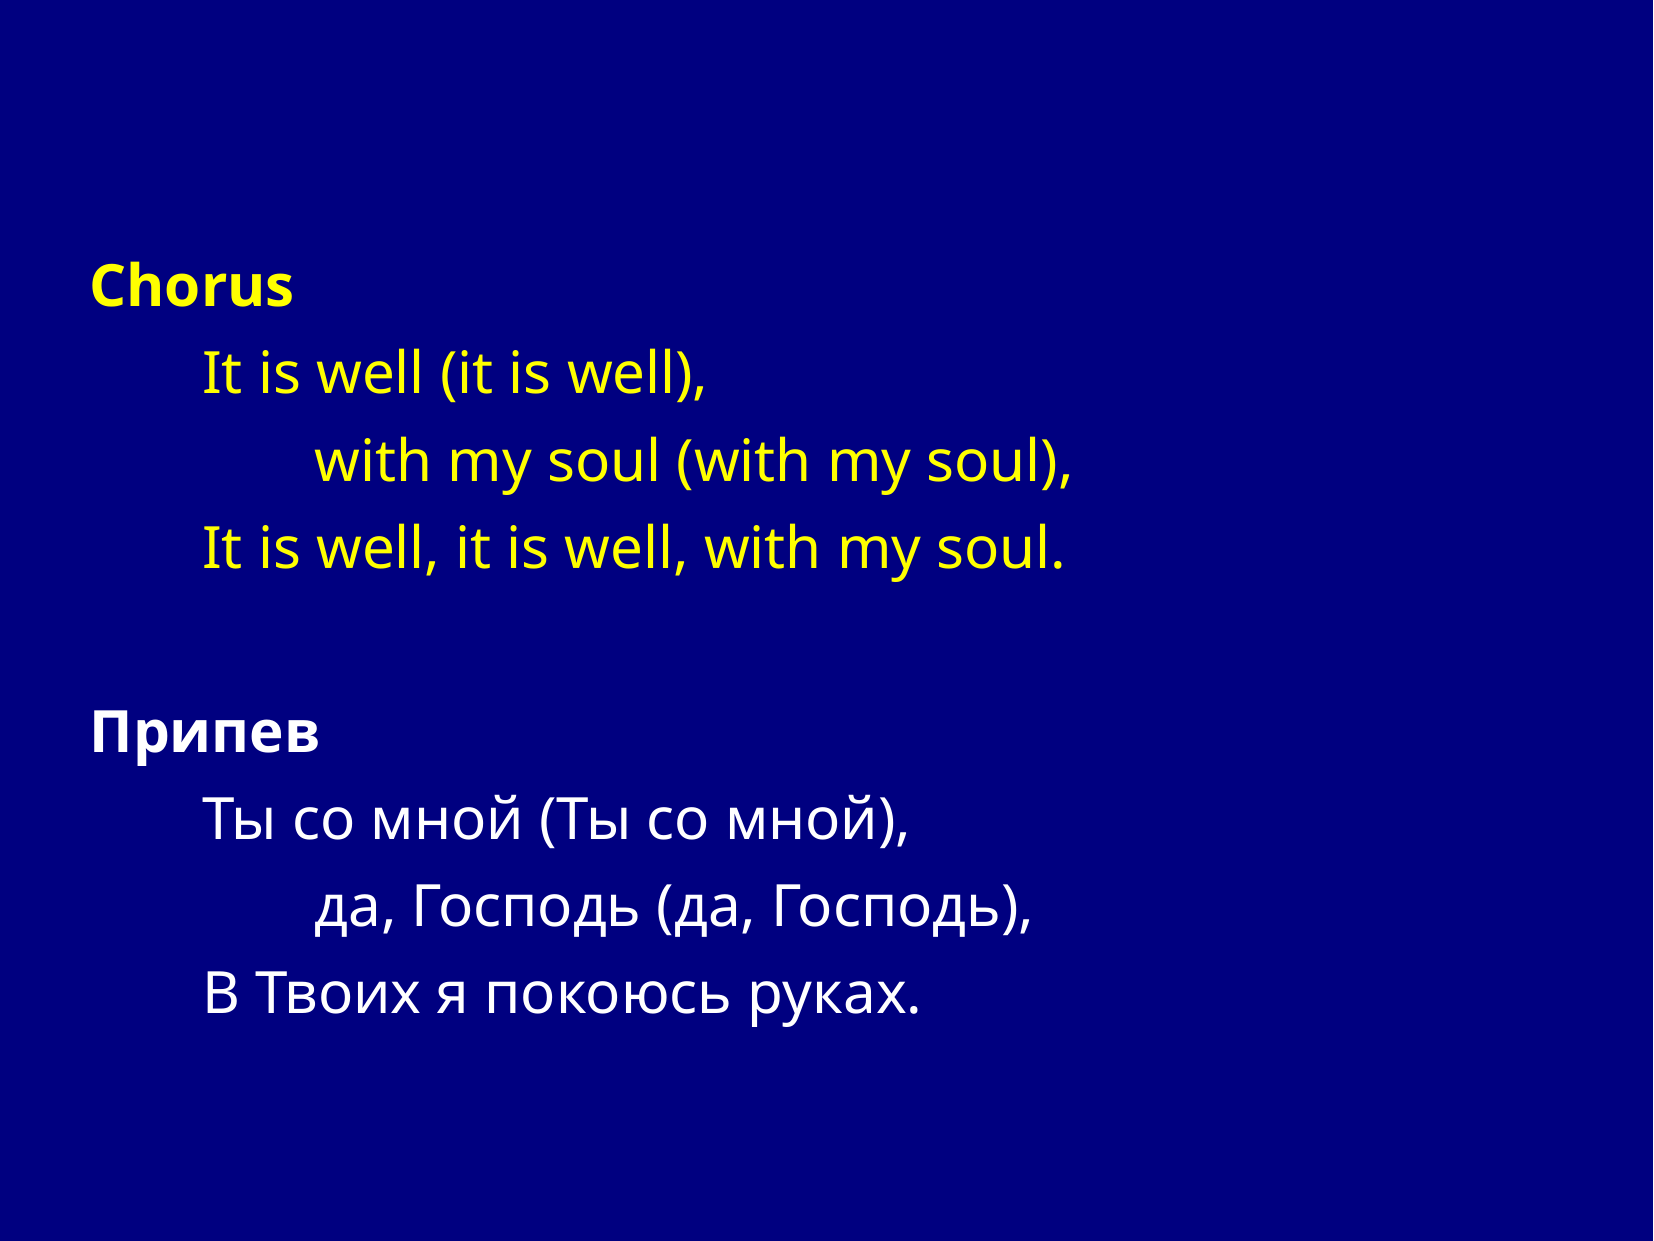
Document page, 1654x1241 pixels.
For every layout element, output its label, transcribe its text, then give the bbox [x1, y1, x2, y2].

text_box Chorus It is well (it is well), with my soul (with my soul), It is well, it is well, with my soul. [75, 150, 1651, 638]
text_box Припев Ты со мной (Ты со мной), да, Господь (да, Господь), В Твоих я покоюсь руках. [75, 675, 1653, 1163]
